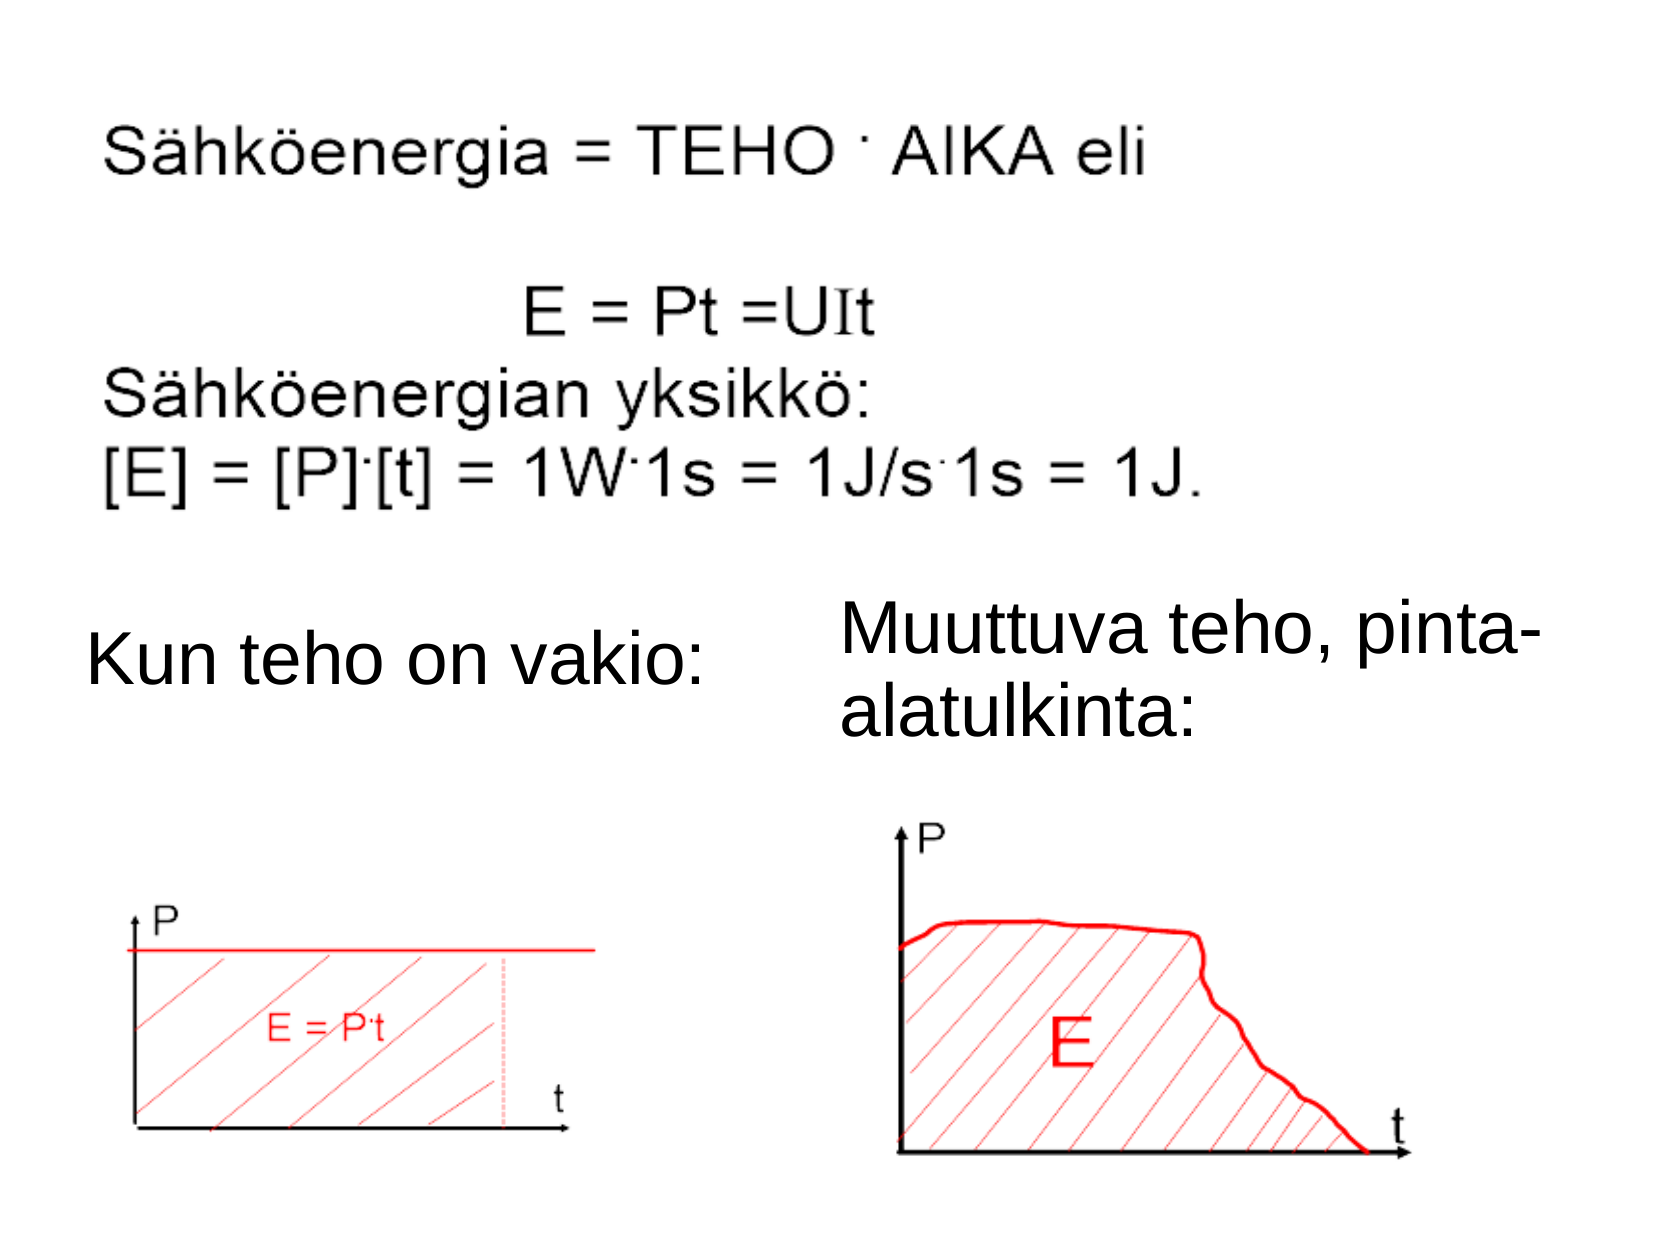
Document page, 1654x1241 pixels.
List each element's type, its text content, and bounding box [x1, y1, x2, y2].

text_box Kun teho on vakio: [70, 610, 722, 709]
picture [862, 779, 1440, 1195]
text_box Muuttuva teho, pinta- alatulkinta: [824, 578, 1560, 761]
picture [39, 59, 1288, 551]
picture [93, 850, 615, 1180]
